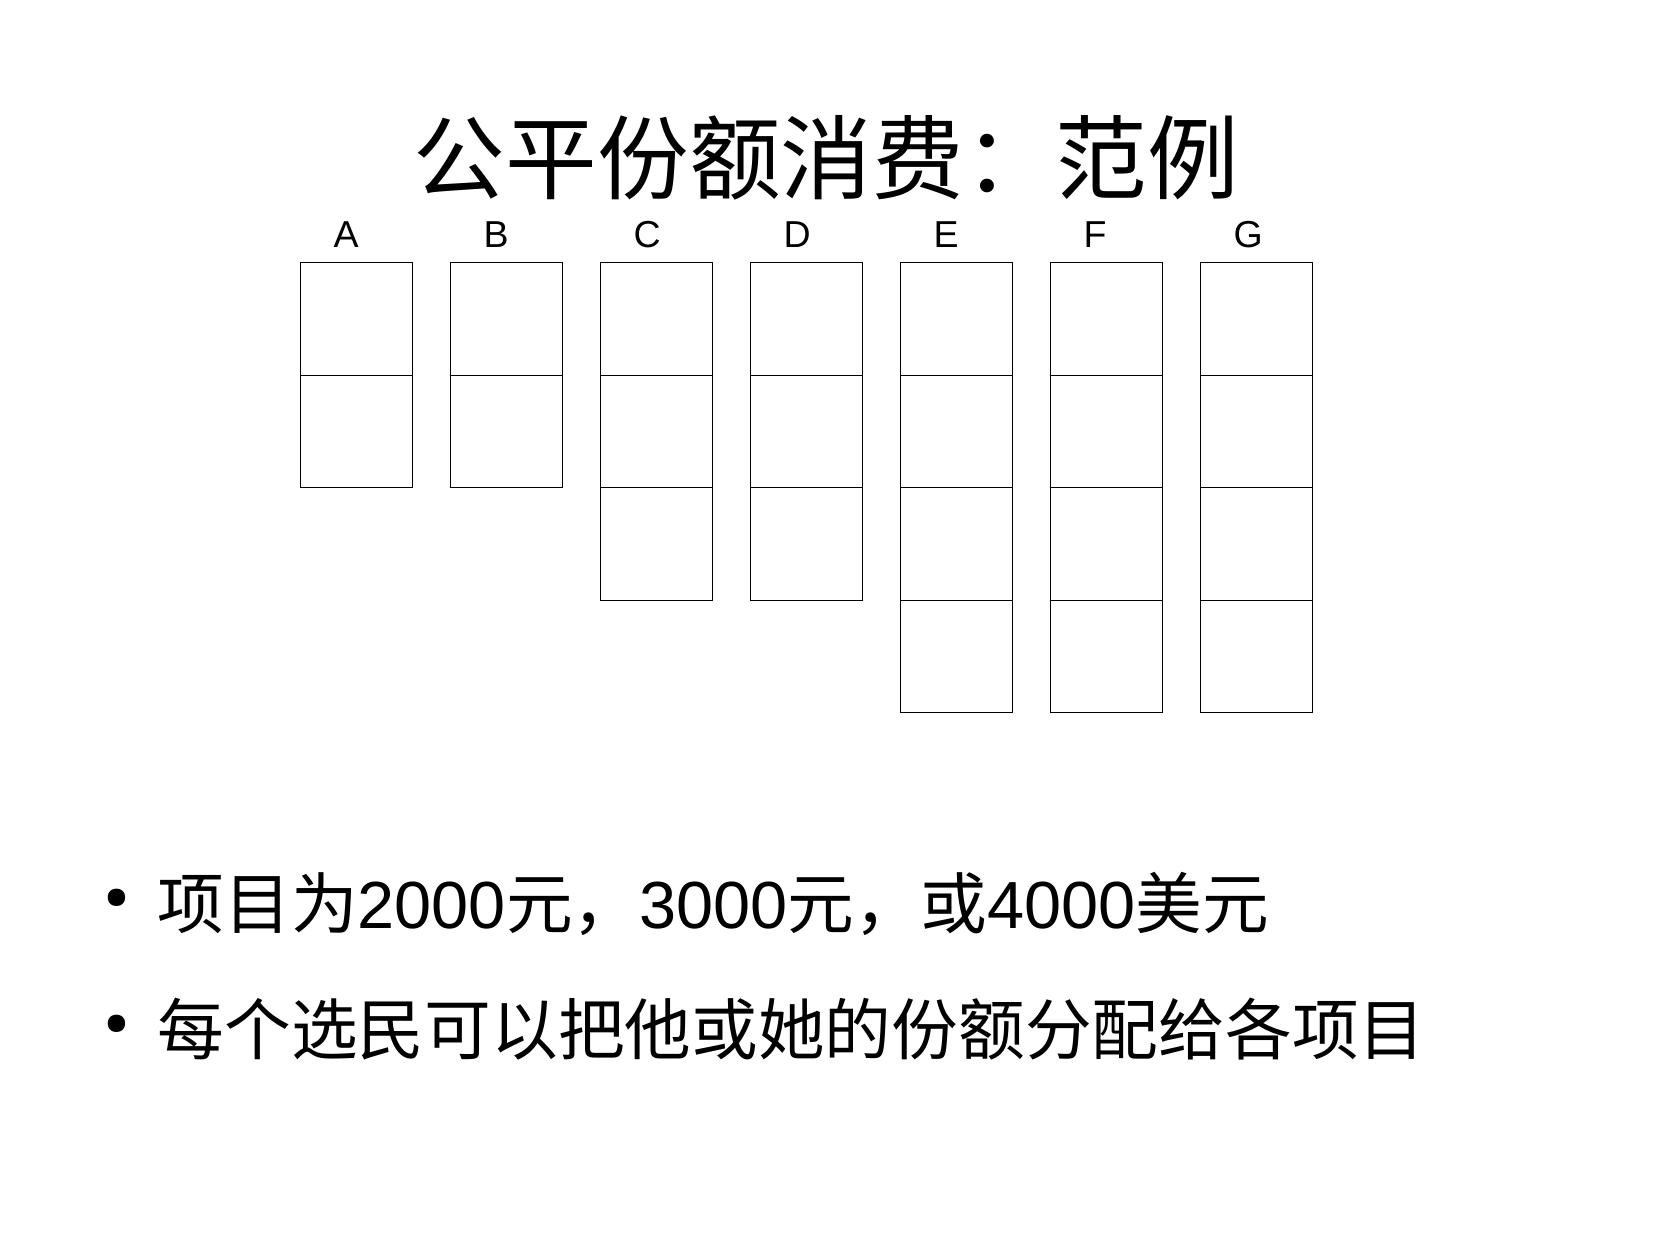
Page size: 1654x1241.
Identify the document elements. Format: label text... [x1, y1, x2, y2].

text_box E [918, 206, 975, 264]
list 项目为2000元，3000元，或4000美元 每个选民可以把他或她的份额分配给各项目 [86, 731, 1576, 1135]
text_box A [318, 206, 376, 264]
text_box [1050, 262, 1163, 713]
text_box [450, 262, 563, 488]
title 公平份额消费：范例 [82, 49, 1571, 257]
text_box [900, 262, 1013, 713]
text_box B [468, 206, 526, 264]
text_box F [1068, 206, 1126, 264]
text_box [750, 262, 863, 601]
text_box C [618, 205, 675, 263]
text_box D [768, 205, 826, 263]
text_box [600, 262, 713, 601]
text_box [1200, 262, 1313, 713]
text_box [300, 262, 413, 488]
text_box G [1218, 205, 1276, 263]
